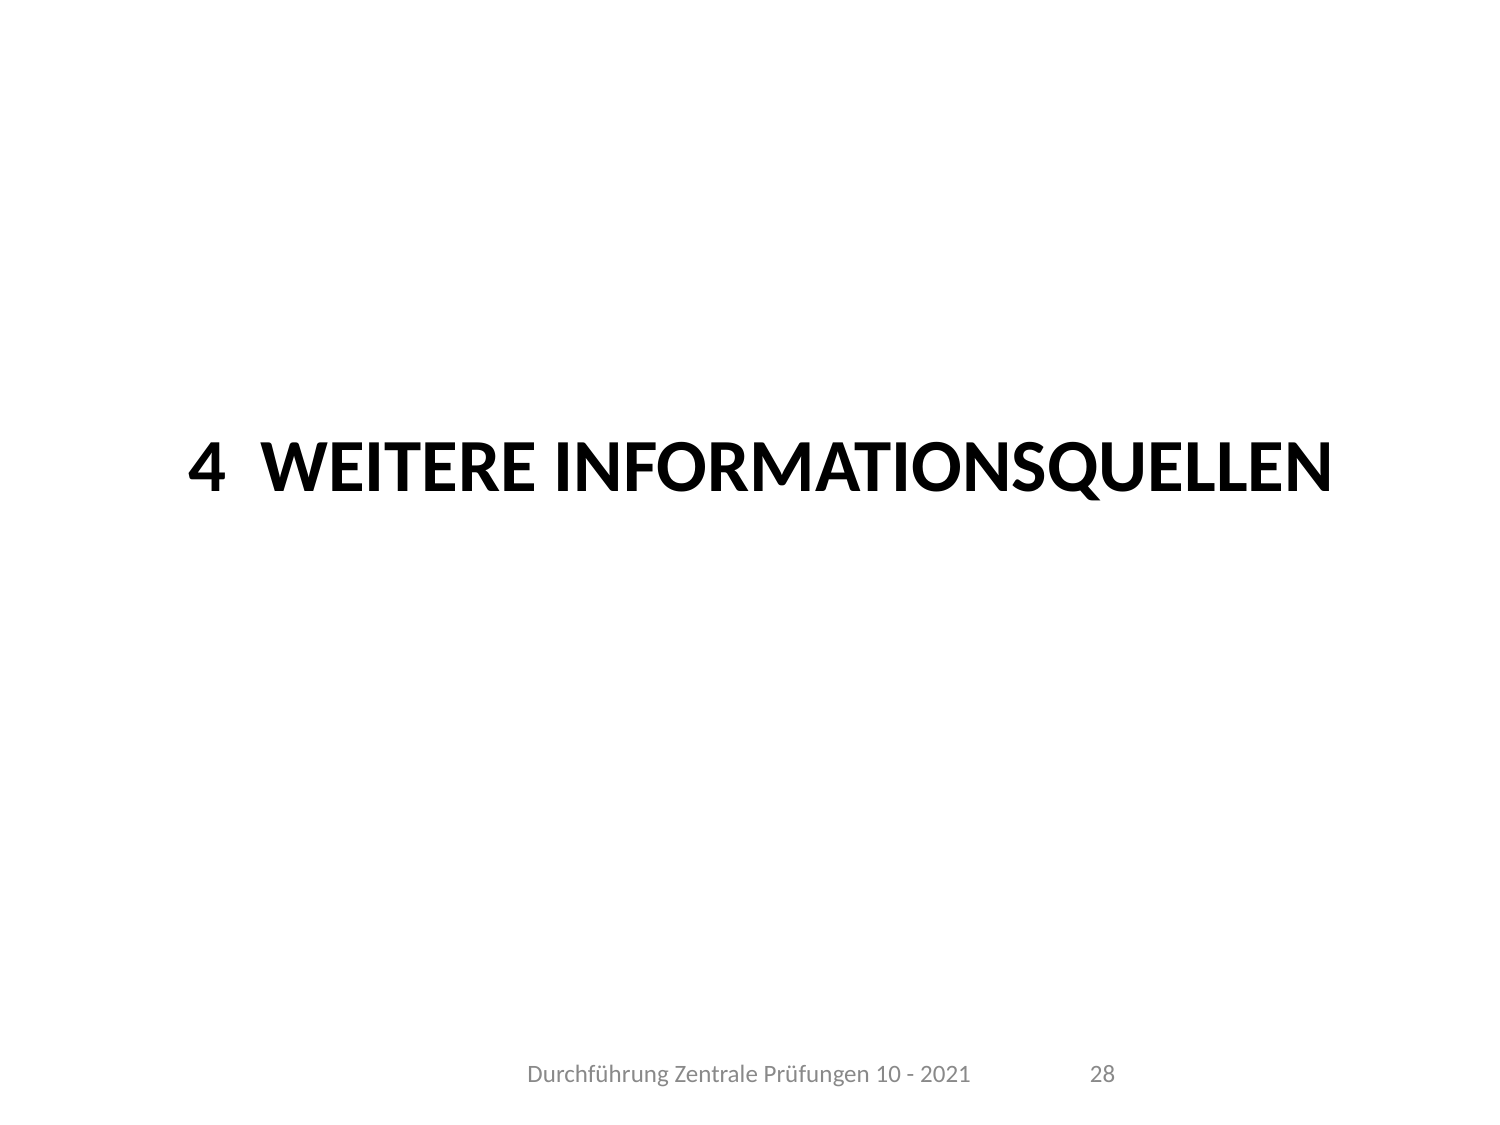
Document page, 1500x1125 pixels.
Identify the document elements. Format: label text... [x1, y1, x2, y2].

title 4 Weitere Informationsquellen [123, 408, 1399, 633]
text_box Durchführung Zentrale Prüfungen 10 - 2021 [512, 1042, 988, 1103]
text_box 28 [1074, 1042, 1426, 1103]
